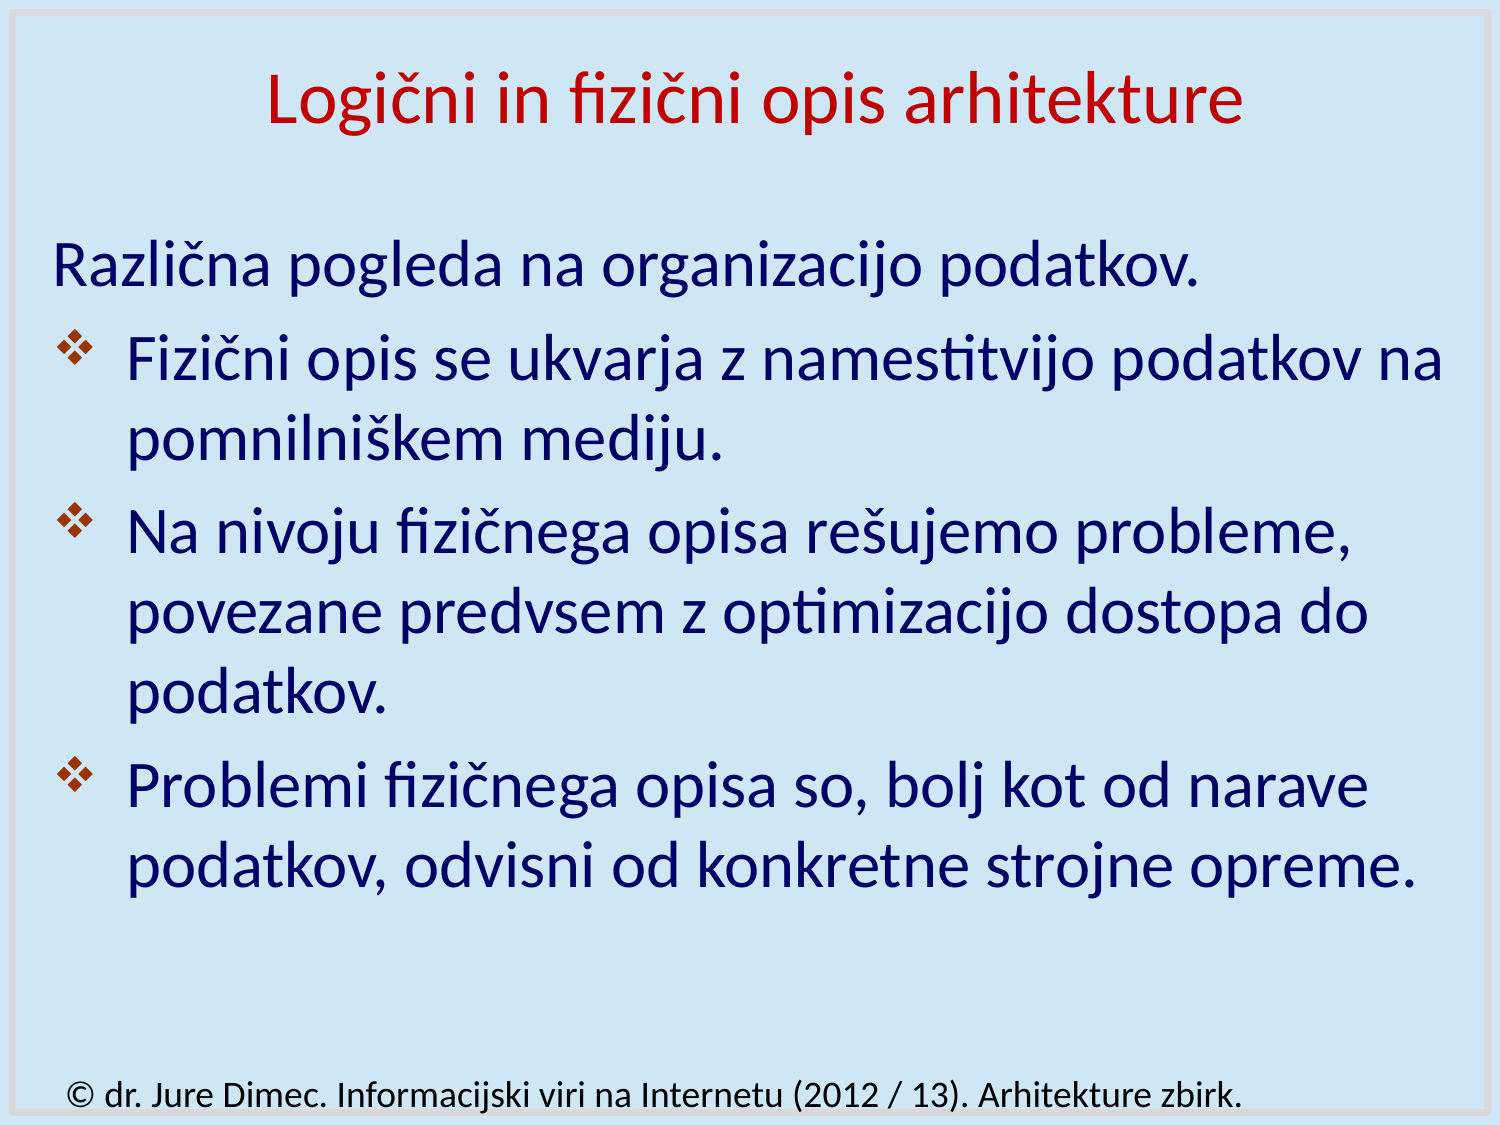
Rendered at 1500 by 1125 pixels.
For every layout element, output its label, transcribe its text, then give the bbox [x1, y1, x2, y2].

title Logični in fizični opis arhitekture [37, 37, 1475, 150]
footer © dr. Jure Dimec. Informacijski viri na Internetu (2012 / 13). Arhitekture zbirk. [50, 1062, 1300, 1103]
list Različna pogleda na organizacijo podatkov. Fizični opis se ukvarja z namestitvijo podatkov na pomnilniškem mediju. Na nivoju fizičnega opisa rešujemo probleme, povezane predvsem z optimizacijo dostopa do podatkov. Problemi fizičnega opisa so, bolj kot od narave podatkov, odvisni od konkretne strojne opreme. [37, 212, 1475, 1050]
